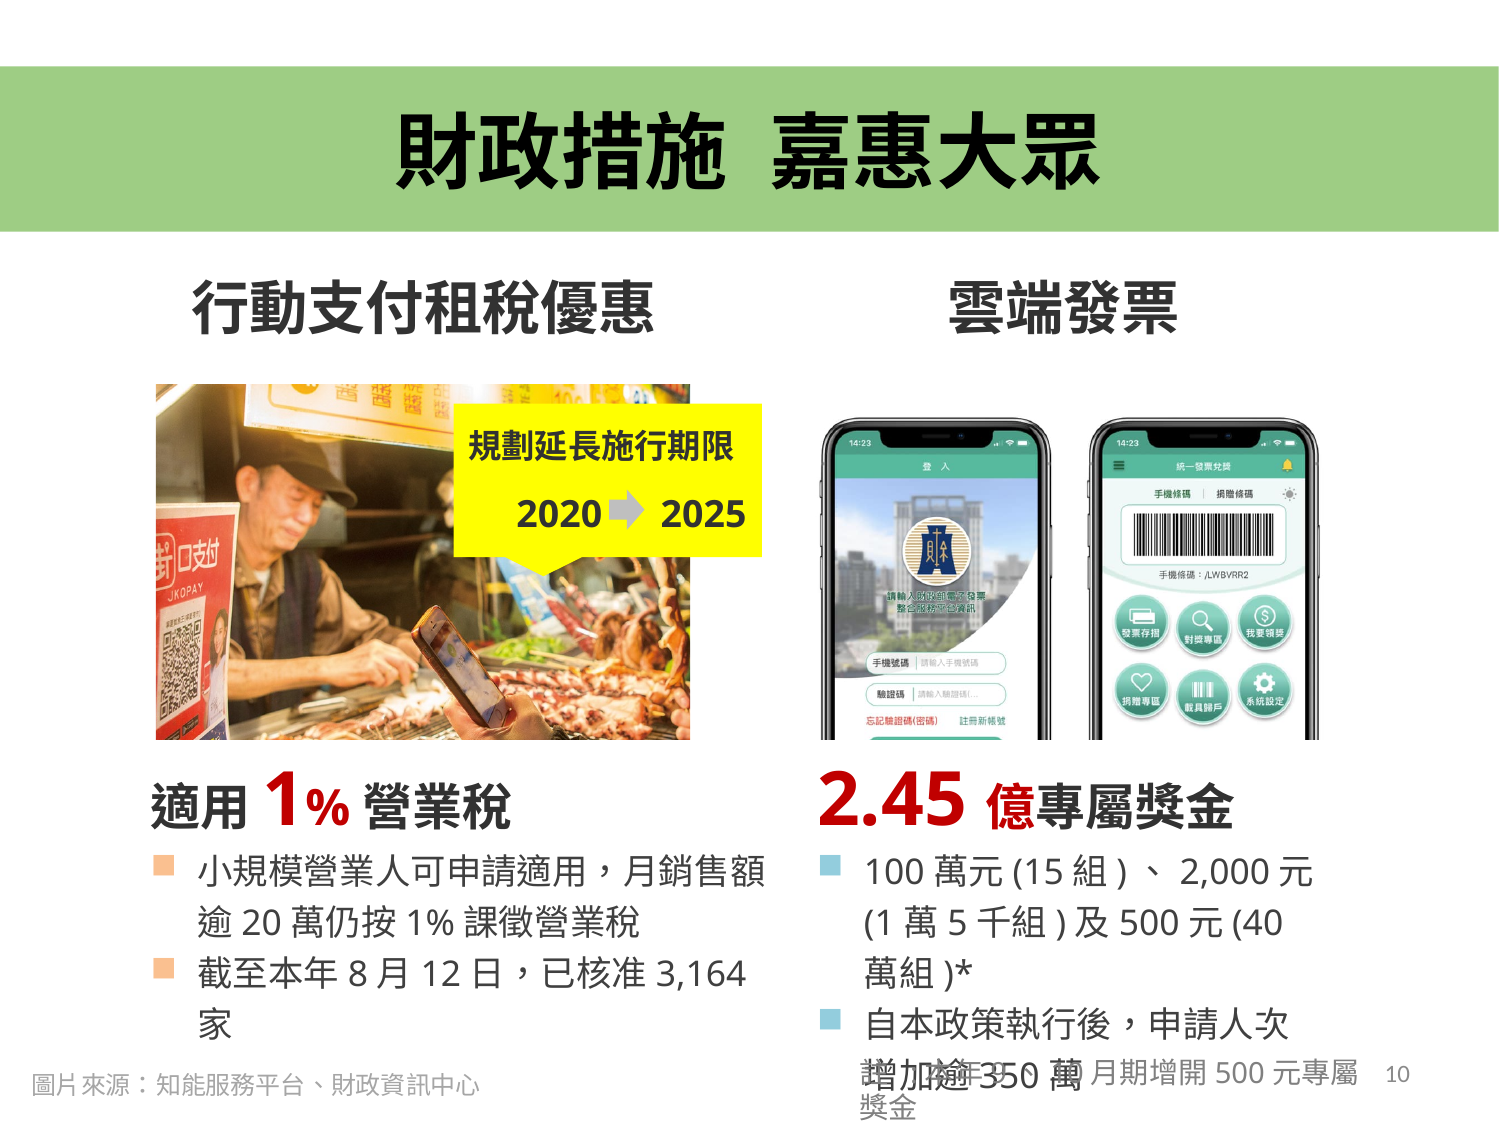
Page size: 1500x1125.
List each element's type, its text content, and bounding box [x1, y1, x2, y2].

text_box [609, 489, 645, 530]
text_box 適用1%營業稅 小規模營業人可申請適用，月銷售額逾20萬仍按1%課徵營業稅 截至本年8月12日，已核准3,164家 [135, 743, 798, 1053]
text_box 圖片來源：知能服務平台、財政資訊中心 [16, 1062, 680, 1107]
text_box 雲端發票 [797, 264, 1330, 349]
slide_number <編號> [1337, 1042, 1425, 1103]
text_box 2.45億專屬獎金 100萬元(15組)、2,000元(1萬5千組)及500元(40萬組)* 自本政策執行後，申請人次增加逾350萬 [802, 743, 1337, 1104]
picture [802, 383, 1337, 740]
text_box 註 :本年9、10月期增開500元專屬獎金 [844, 1046, 1388, 1125]
text_box 財政措施 嘉惠大眾 [0, 66, 1499, 232]
picture [155, 383, 691, 740]
text_box 行動支付租稅優惠 [158, 264, 691, 349]
text_box 規劃延長施行期限 2020 2025 [453, 403, 762, 577]
